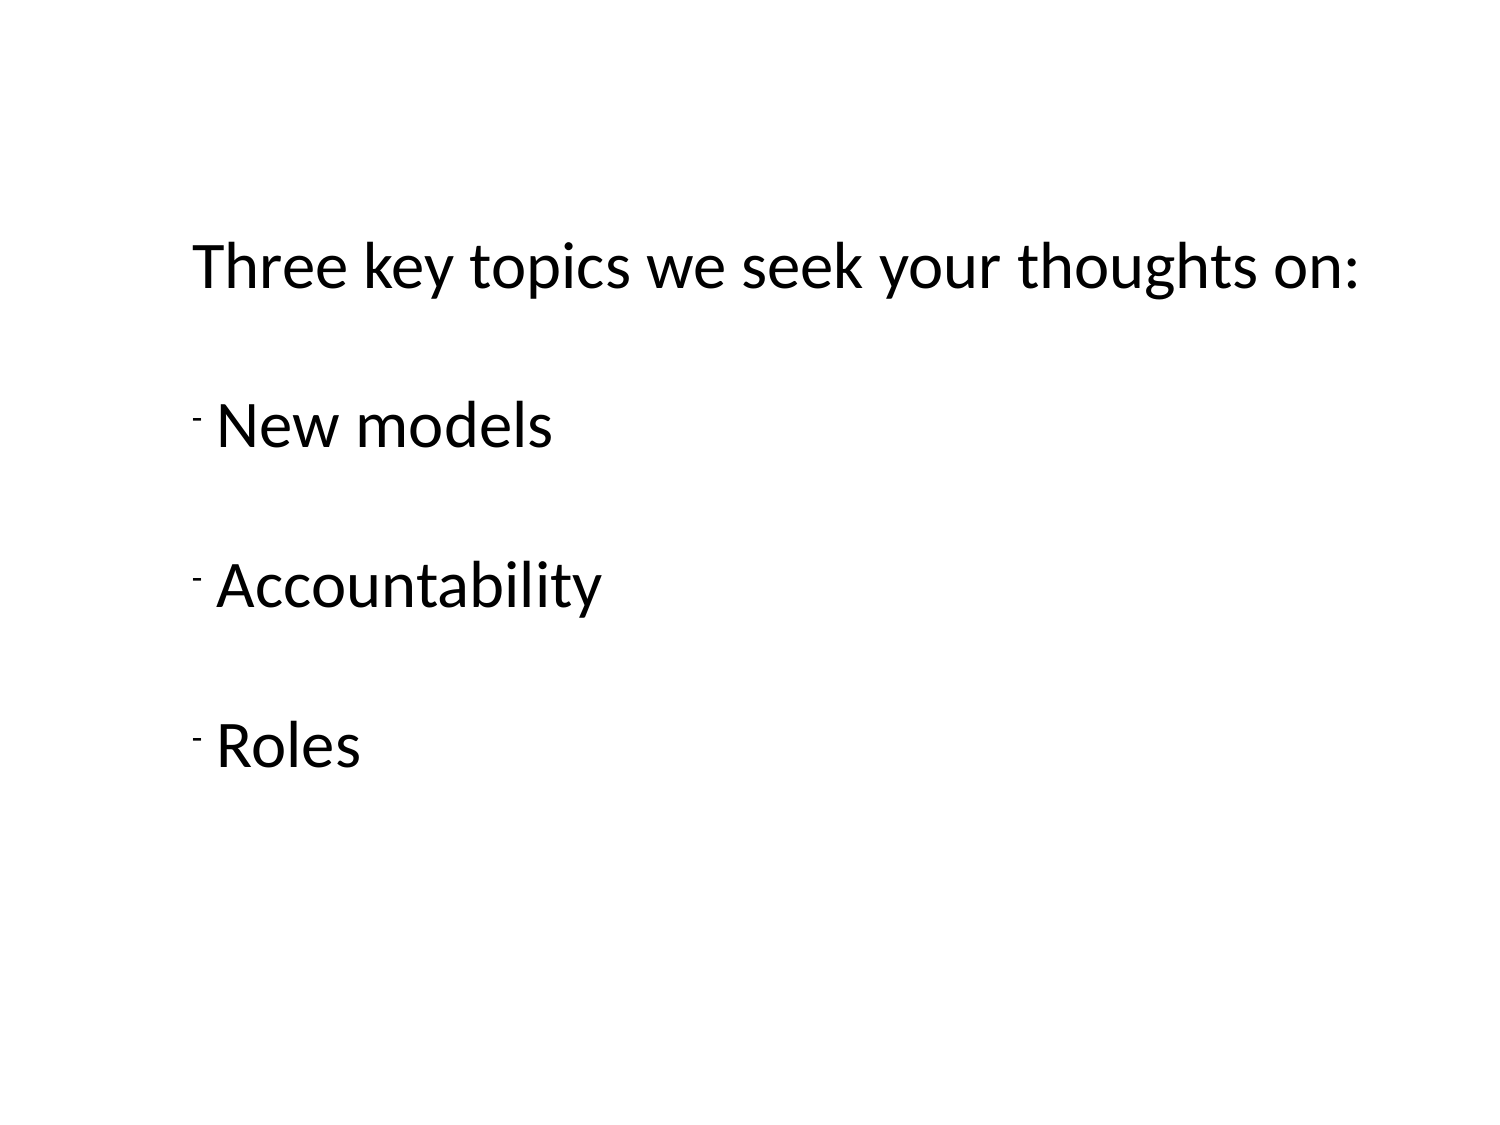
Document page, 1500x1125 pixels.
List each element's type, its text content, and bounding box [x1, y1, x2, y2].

text_box Three key topics we seek your thoughts on: New models Accountability Roles [177, 134, 1452, 789]
